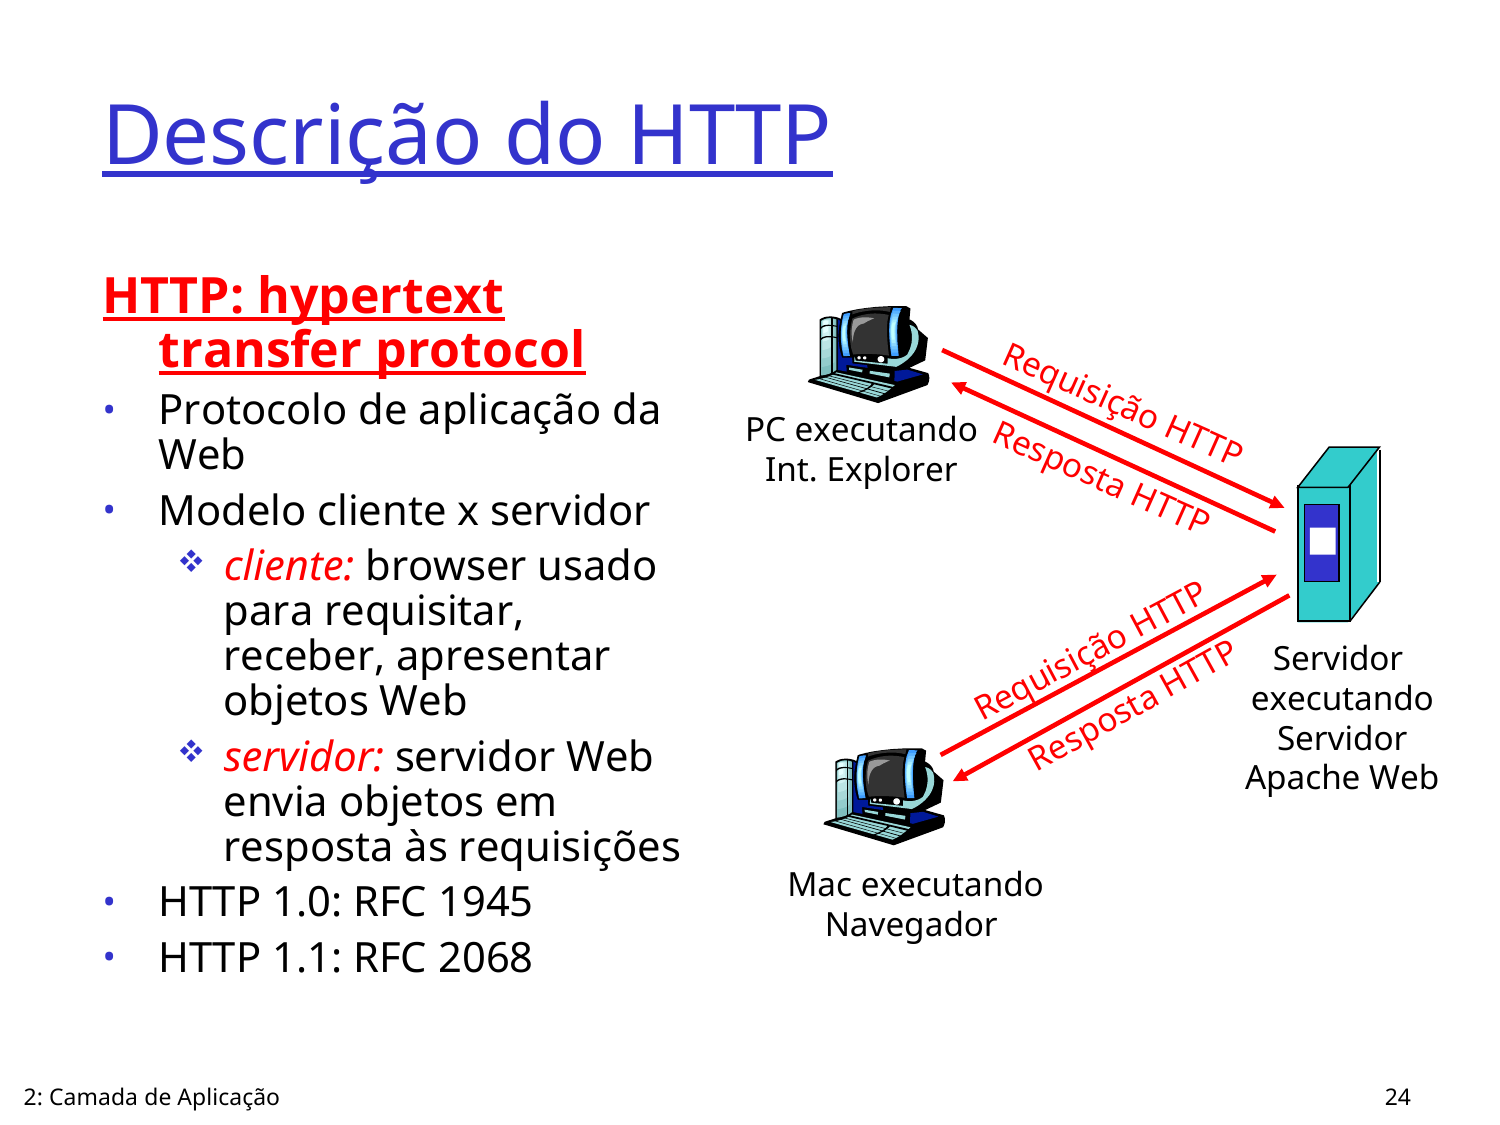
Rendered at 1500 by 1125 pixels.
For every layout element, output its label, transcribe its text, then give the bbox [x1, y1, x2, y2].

text_box PC executando Int. Explorer [730, 400, 994, 497]
list HTTP: hypertext transfer protocol Protocolo de aplicação da Web Modelo cliente x servidor cliente: browser usado para requisitar, receber, apresentar objetos Web servidor: servidor Web envia objetos em resposta às requisições HTTP 1.0: RFC 1945 HTTP 1.1: RFC 2068 [87, 262, 713, 1026]
title Descrição do HTTP [87, 37, 1363, 225]
text_box Resposta HTTP [971, 398, 1235, 556]
picture [823, 747, 947, 846]
text_box Servidor executando Servidor Apache Web [1230, 629, 1455, 805]
text_box Mac executando Navegador [772, 855, 1060, 952]
text_box Requisição HTTP [981, 319, 1268, 488]
text_box [1297, 447, 1380, 623]
picture [807, 305, 932, 400]
text_box Requisição HTTP [949, 557, 1231, 742]
text_box Resposta HTTP [1003, 616, 1261, 793]
